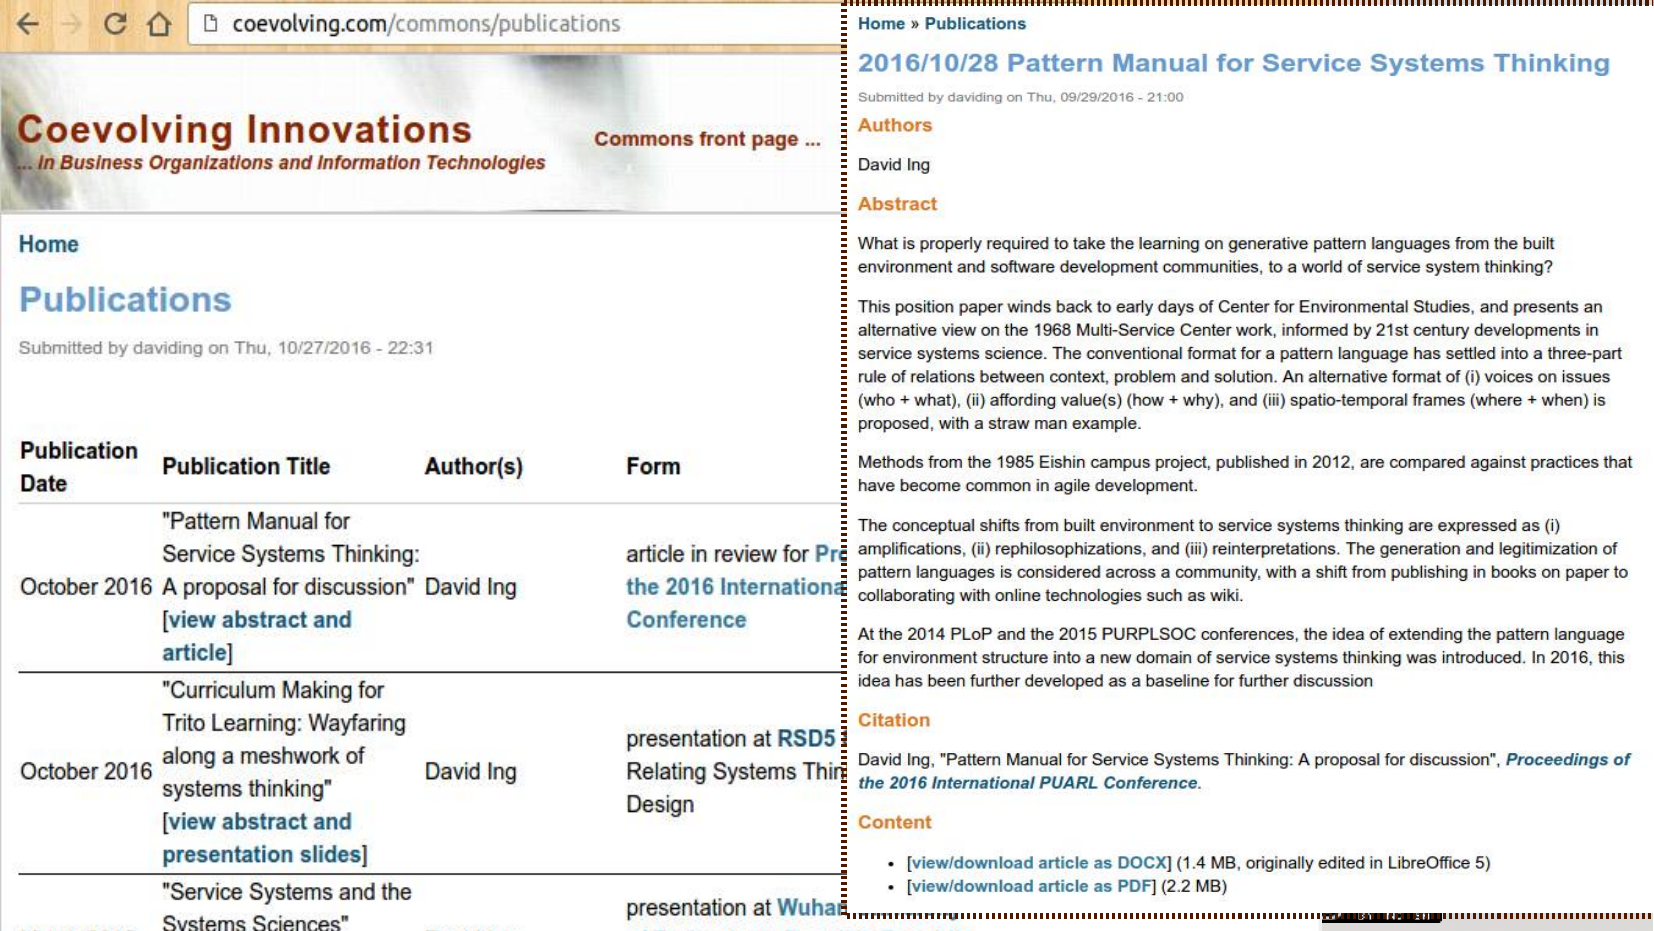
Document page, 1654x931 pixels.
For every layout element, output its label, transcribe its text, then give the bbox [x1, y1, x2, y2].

text_box 1967 Pattern Manual [1322, 913, 1653, 931]
picture [0, 0, 1654, 931]
